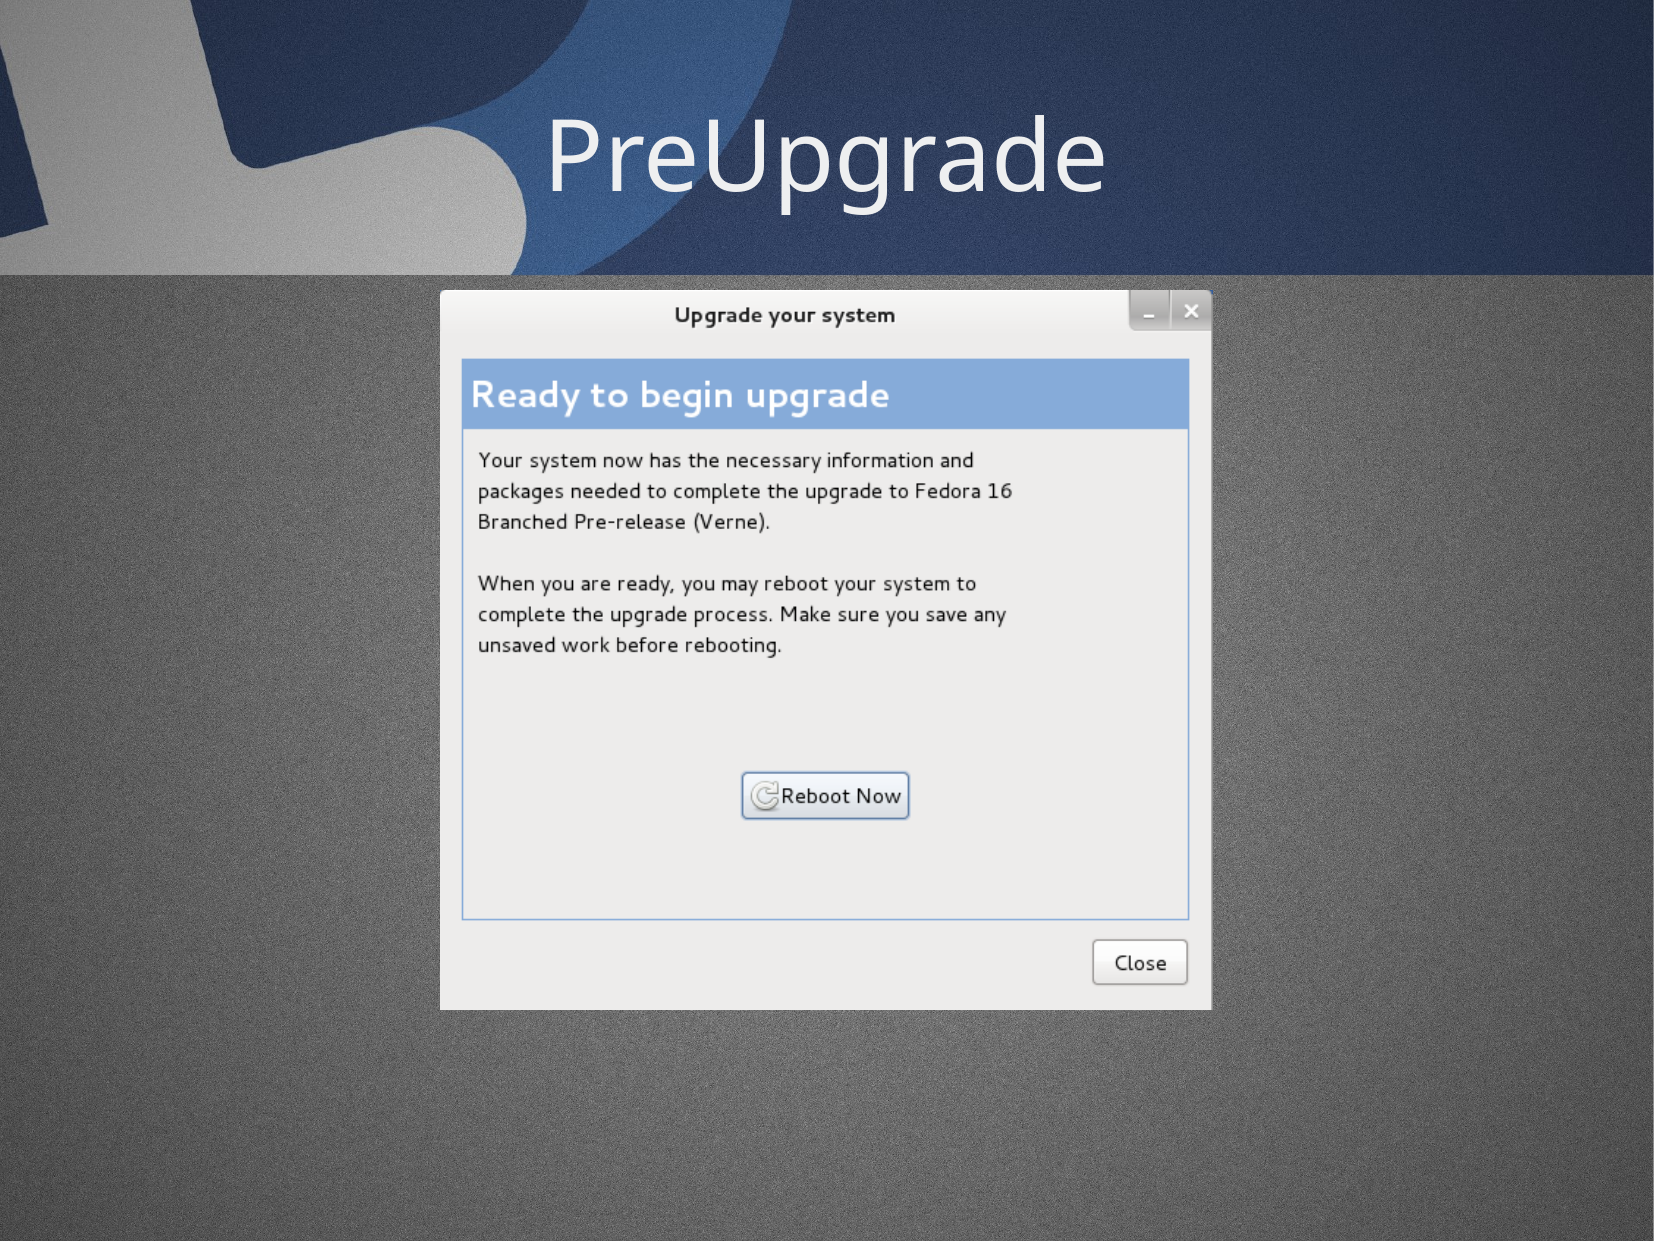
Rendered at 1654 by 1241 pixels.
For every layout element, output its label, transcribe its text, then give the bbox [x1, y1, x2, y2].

picture [0, 0, 1654, 1241]
title PreUpgrade [82, 49, 1571, 257]
